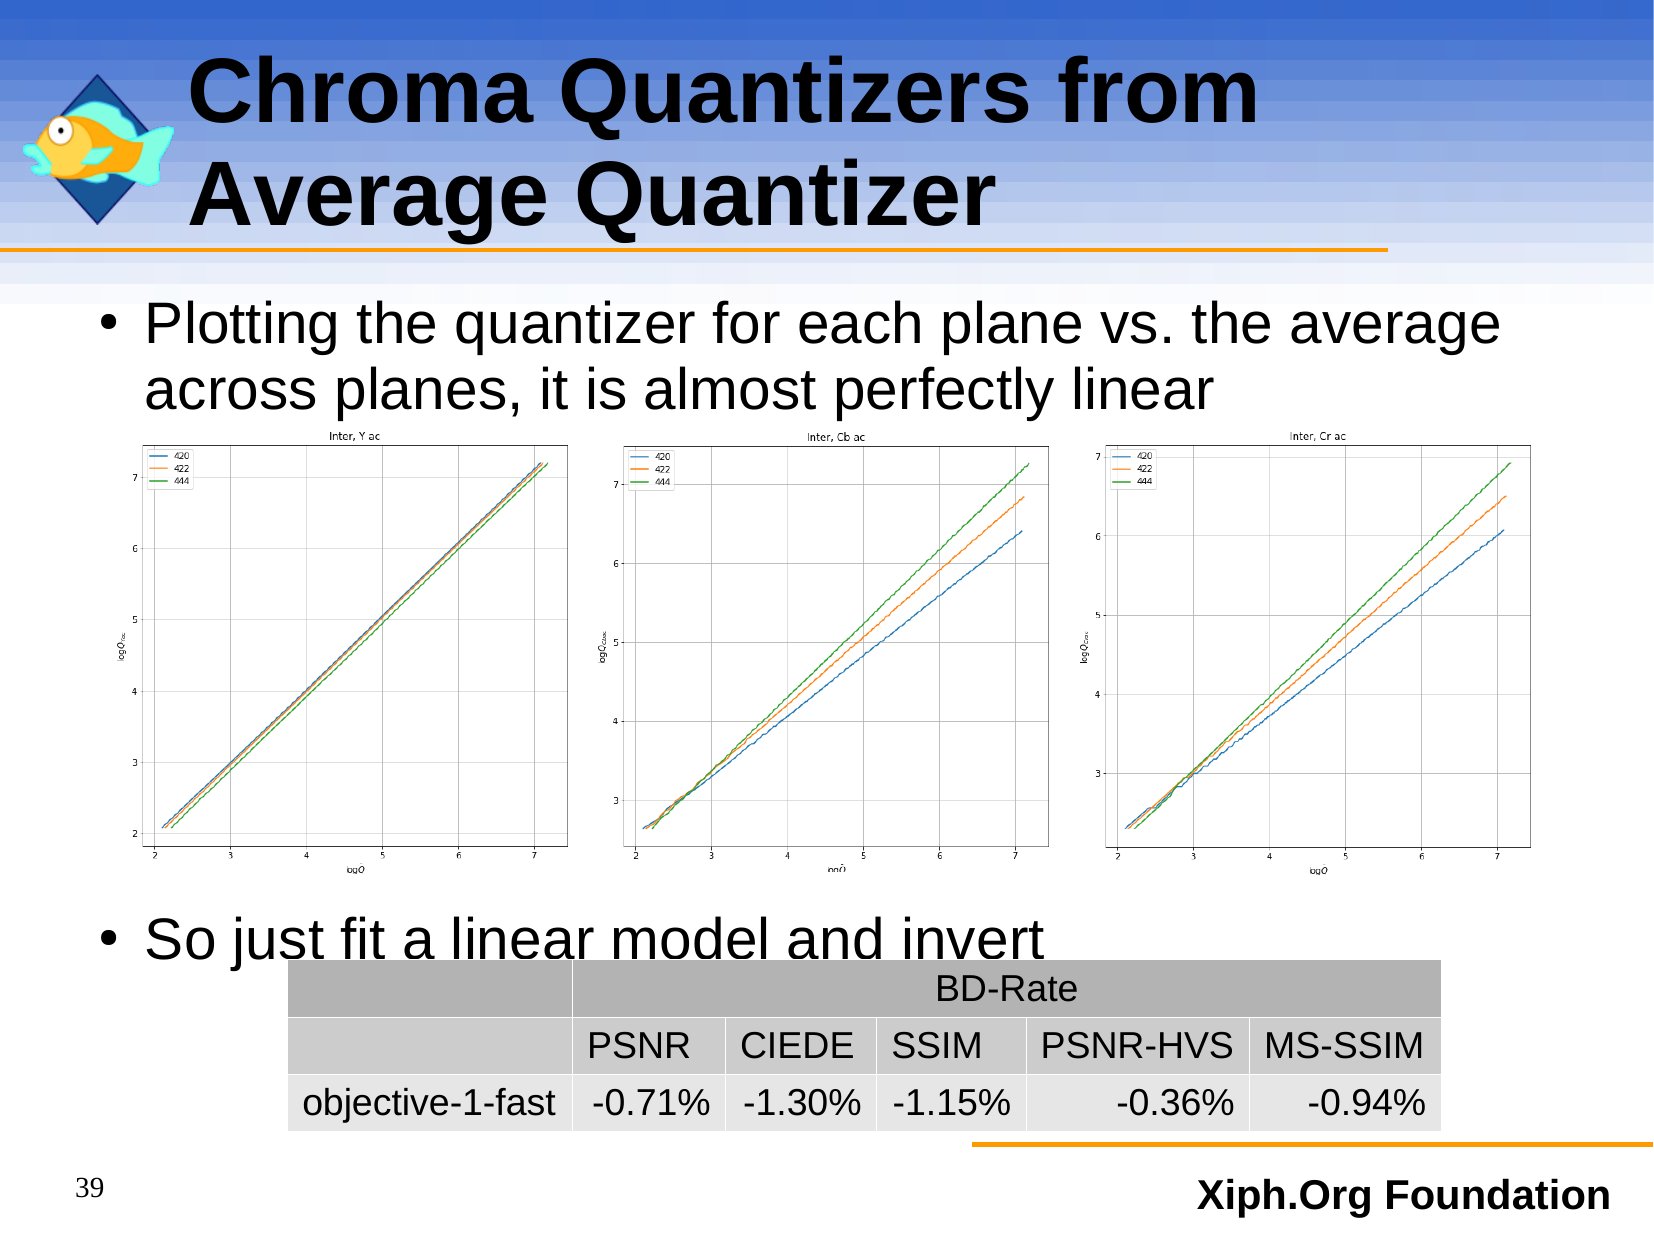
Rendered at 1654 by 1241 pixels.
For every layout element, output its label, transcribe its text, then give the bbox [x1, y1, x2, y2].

table_cell -0.71% [573, 1075, 725, 1131]
table_cell CIEDE [726, 1018, 876, 1074]
table_cell PSNR [573, 1018, 725, 1074]
table_cell SSIM [877, 1018, 1026, 1074]
table_cell -0.36% [1027, 1075, 1249, 1131]
table_cell MS-SSIM [1250, 1018, 1441, 1074]
list Plotting the quantizer for each plane vs. the average across planes, it is almost perfectly linear So just fit a linear model and invert [82, 290, 1571, 976]
table_cell -0.94% [1250, 1075, 1441, 1131]
table_cell [288, 1018, 572, 1074]
picture [0, 0, 1654, 1241]
table_cell objective-1-fast [288, 1075, 572, 1131]
table_cell -1.30% [726, 1075, 876, 1131]
table_cell -1.15% [877, 1075, 1026, 1131]
table_cell PSNR-HVS [1027, 1018, 1249, 1074]
title Chroma Quantizers from Average Quantizer [187, 37, 1571, 245]
table_header BD-Rate [573, 960, 1441, 1017]
table_header [288, 960, 572, 1017]
